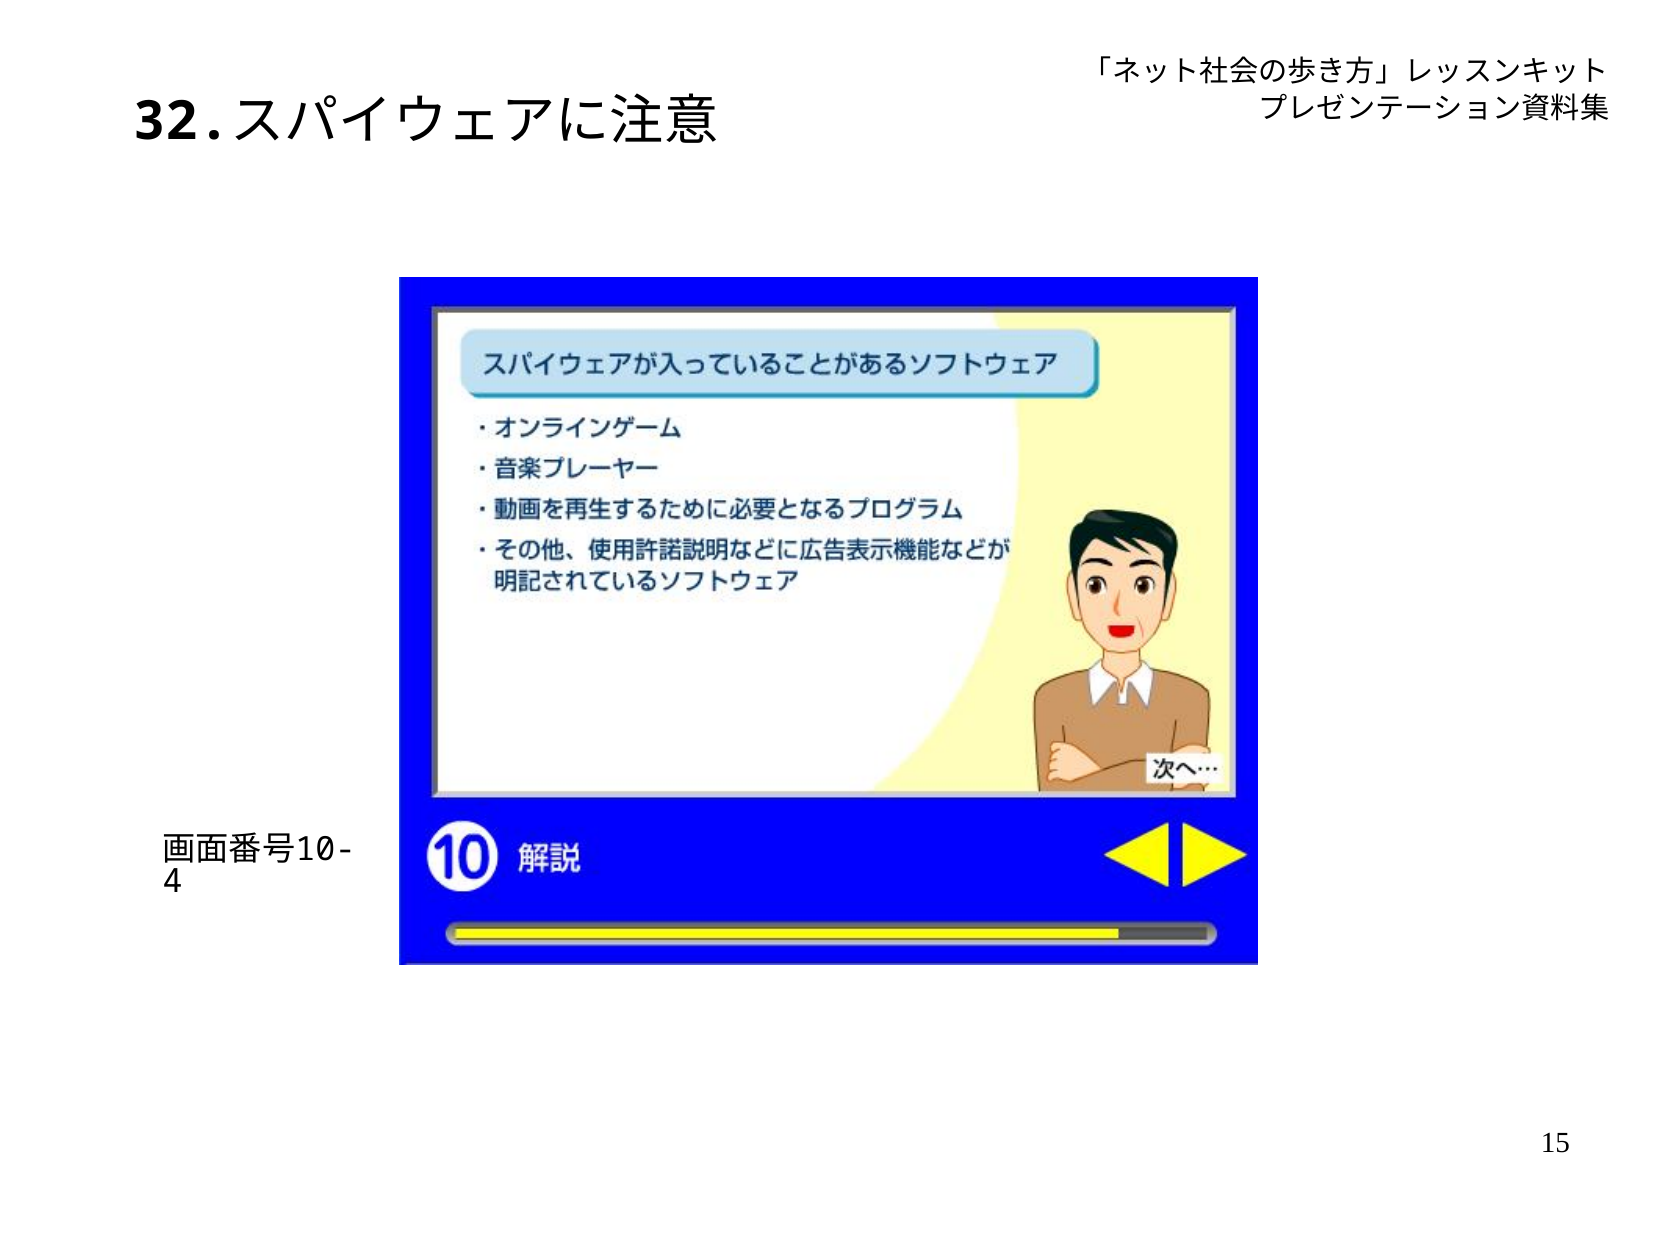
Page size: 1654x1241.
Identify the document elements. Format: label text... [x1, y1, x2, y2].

text_box 32.スパイウェアに注意 [118, 88, 1093, 158]
text_box 画面番号10-4 [147, 826, 384, 907]
text_box 「ネット社会の歩き方」レッスンキット プレゼンテーション資料集 [1062, 44, 1625, 134]
picture [399, 277, 1258, 965]
